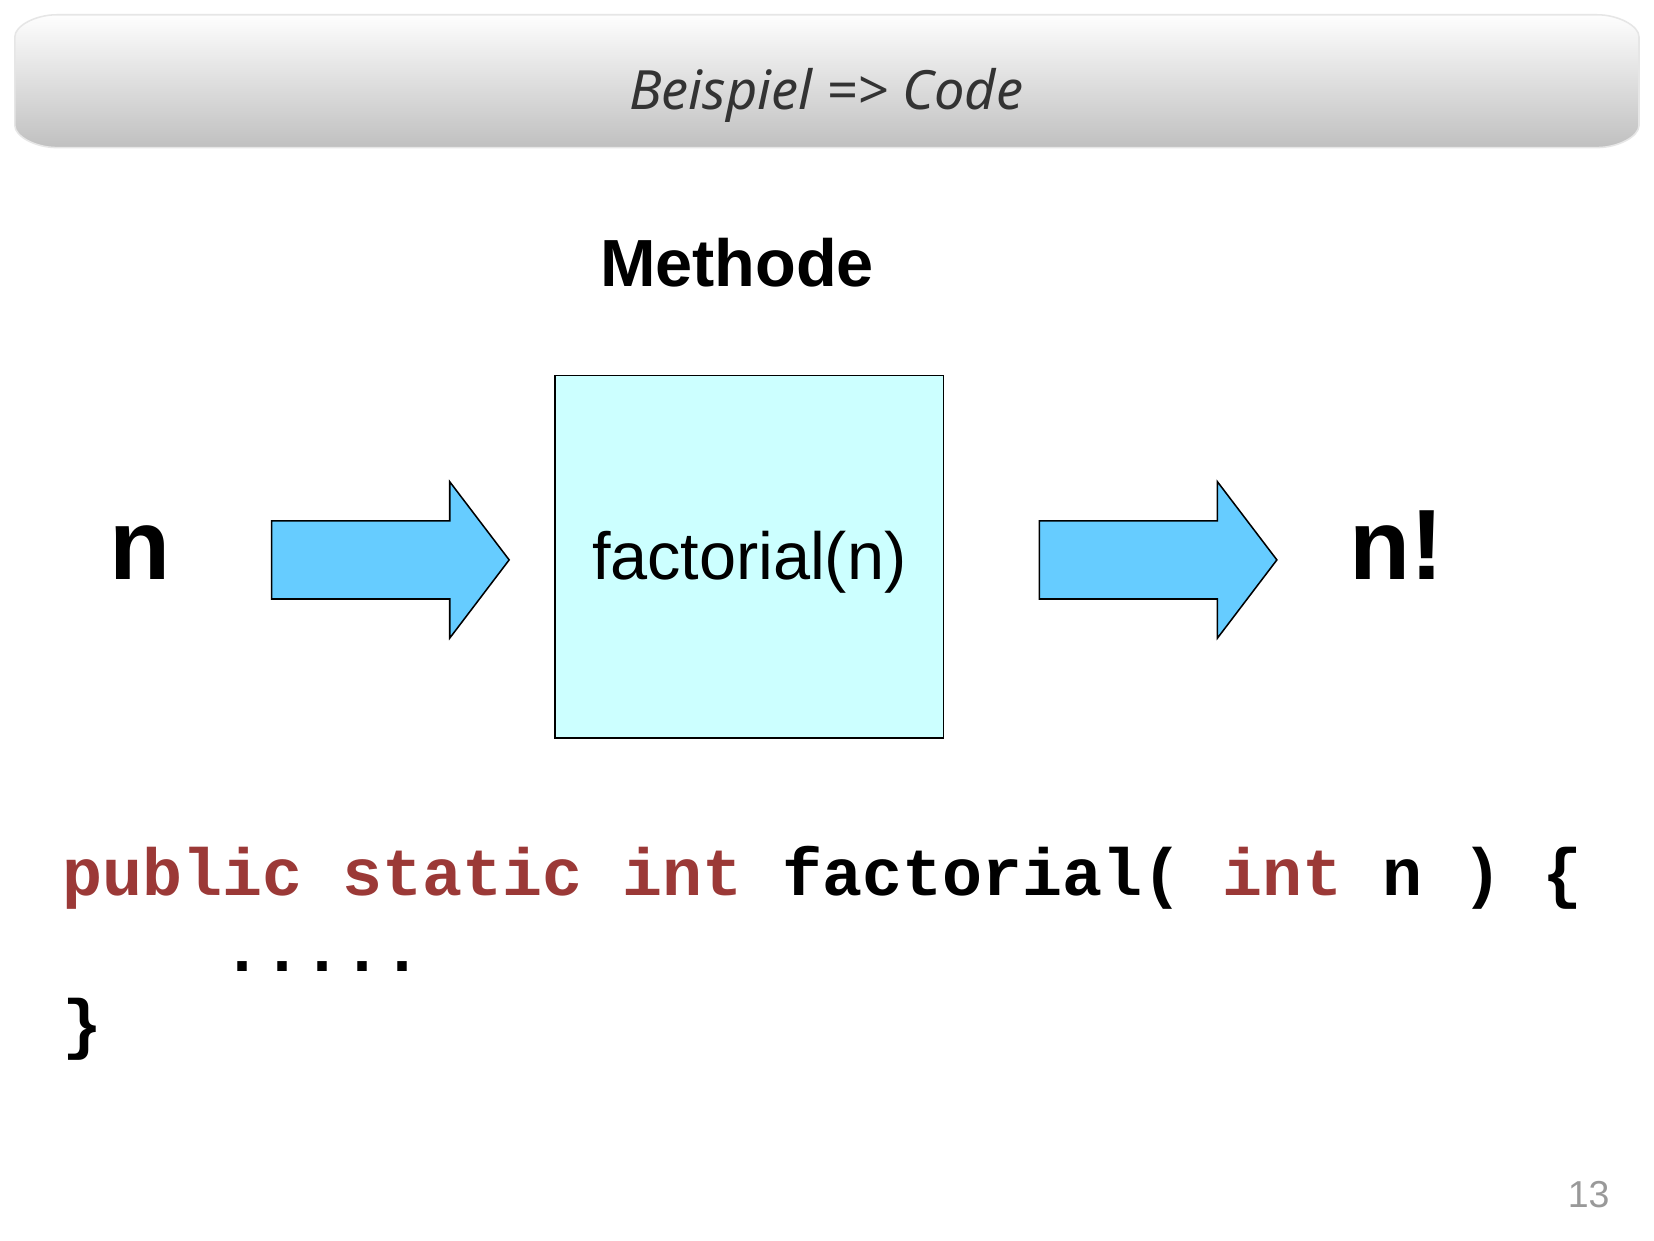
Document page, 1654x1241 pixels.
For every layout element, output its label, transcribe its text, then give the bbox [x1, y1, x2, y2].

text_box public static int factorial( int n ) { ..... } [47, 832, 1642, 1075]
text_box [271, 481, 510, 639]
text_box [1039, 481, 1277, 639]
text_box Methode [566, 217, 922, 309]
title Beispiel => Code [29, 29, 1624, 148]
text_box n [94, 481, 186, 609]
text_box factorial(n) [555, 375, 944, 739]
text_box n! [1335, 481, 1460, 609]
